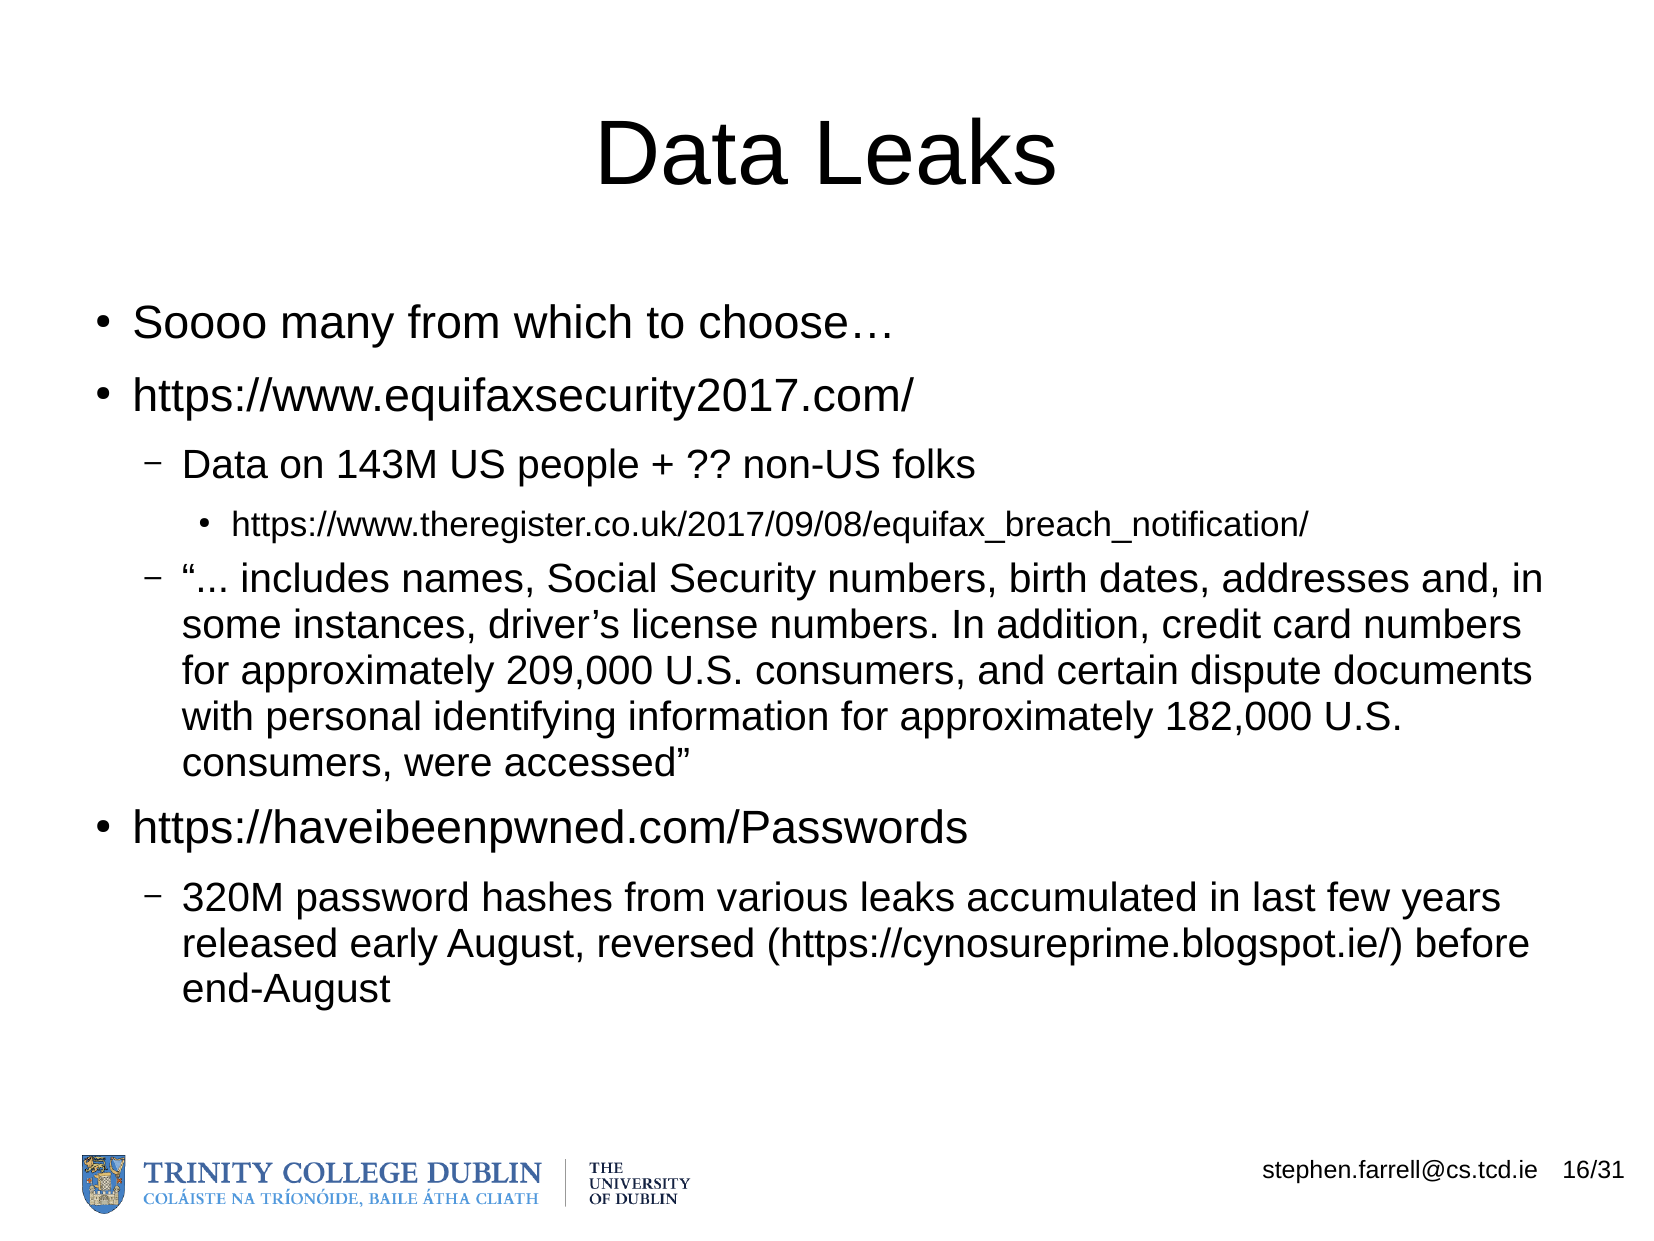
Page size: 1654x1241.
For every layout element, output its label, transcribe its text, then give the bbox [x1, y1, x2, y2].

picture [82, 1155, 694, 1214]
title Data Leaks [82, 49, 1571, 257]
list Soooo many from which to choose… https://www.equifaxsecurity2017.com/ Data on 143M US people + ?? non-US folks https://www.theregister.co.uk/2017/09/08/equifax_breach_notification/ “... includes names, Social Security numbers, birth dates, addresses and, in some instances, driver’s license numbers. In addition, credit card numbers for approximately 209,000 U.S. consumers, and certain dispute documents with personal identifying information for approximately 182,000 U.S. consumers, were accessed” https://haveibeenpwned.com/Passwords 320M password hashes from various leaks accumulated in last few years released early August, reversed (https://cynosureprime.blogspot.ie/) before end-August [82, 296, 1571, 1016]
